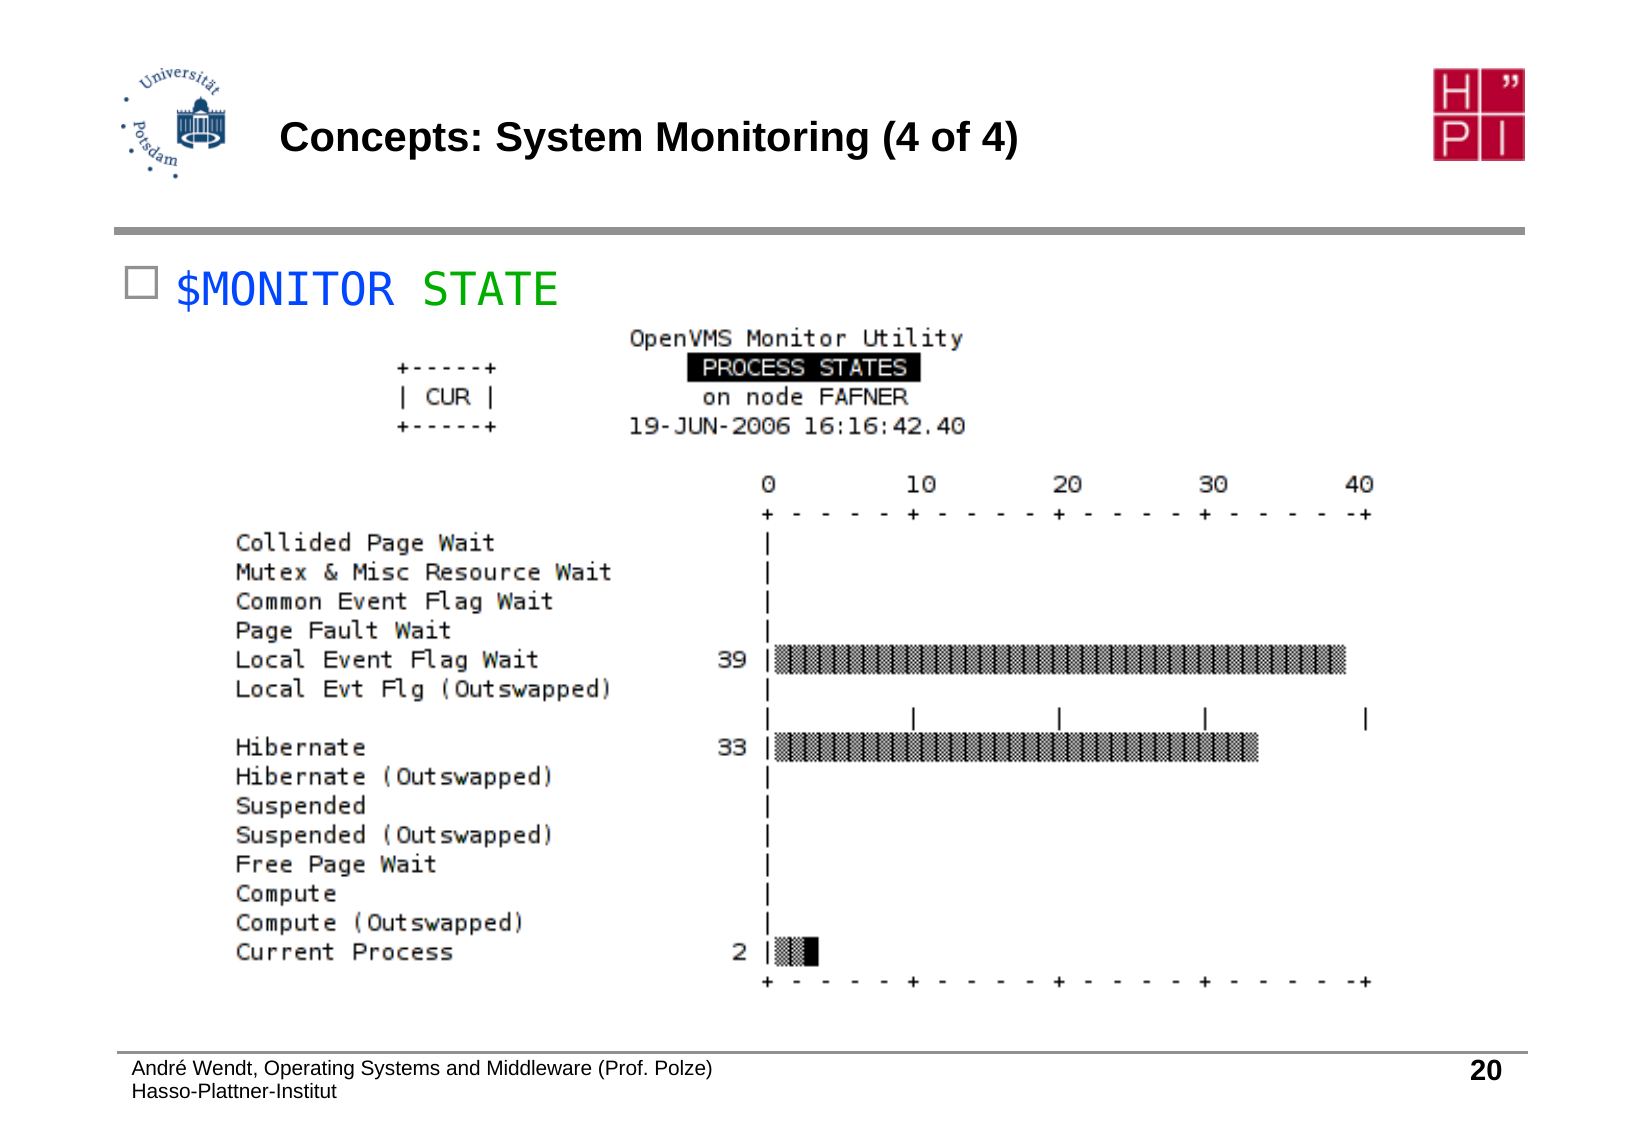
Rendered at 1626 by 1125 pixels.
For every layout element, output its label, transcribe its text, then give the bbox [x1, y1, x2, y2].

picture [121, 68, 226, 179]
picture [219, 324, 1388, 996]
picture [1433, 68, 1525, 161]
list $MONITOR STATE [121, 262, 1525, 325]
title Concepts: System Monitoring (4 of 4) [279, 68, 1390, 207]
